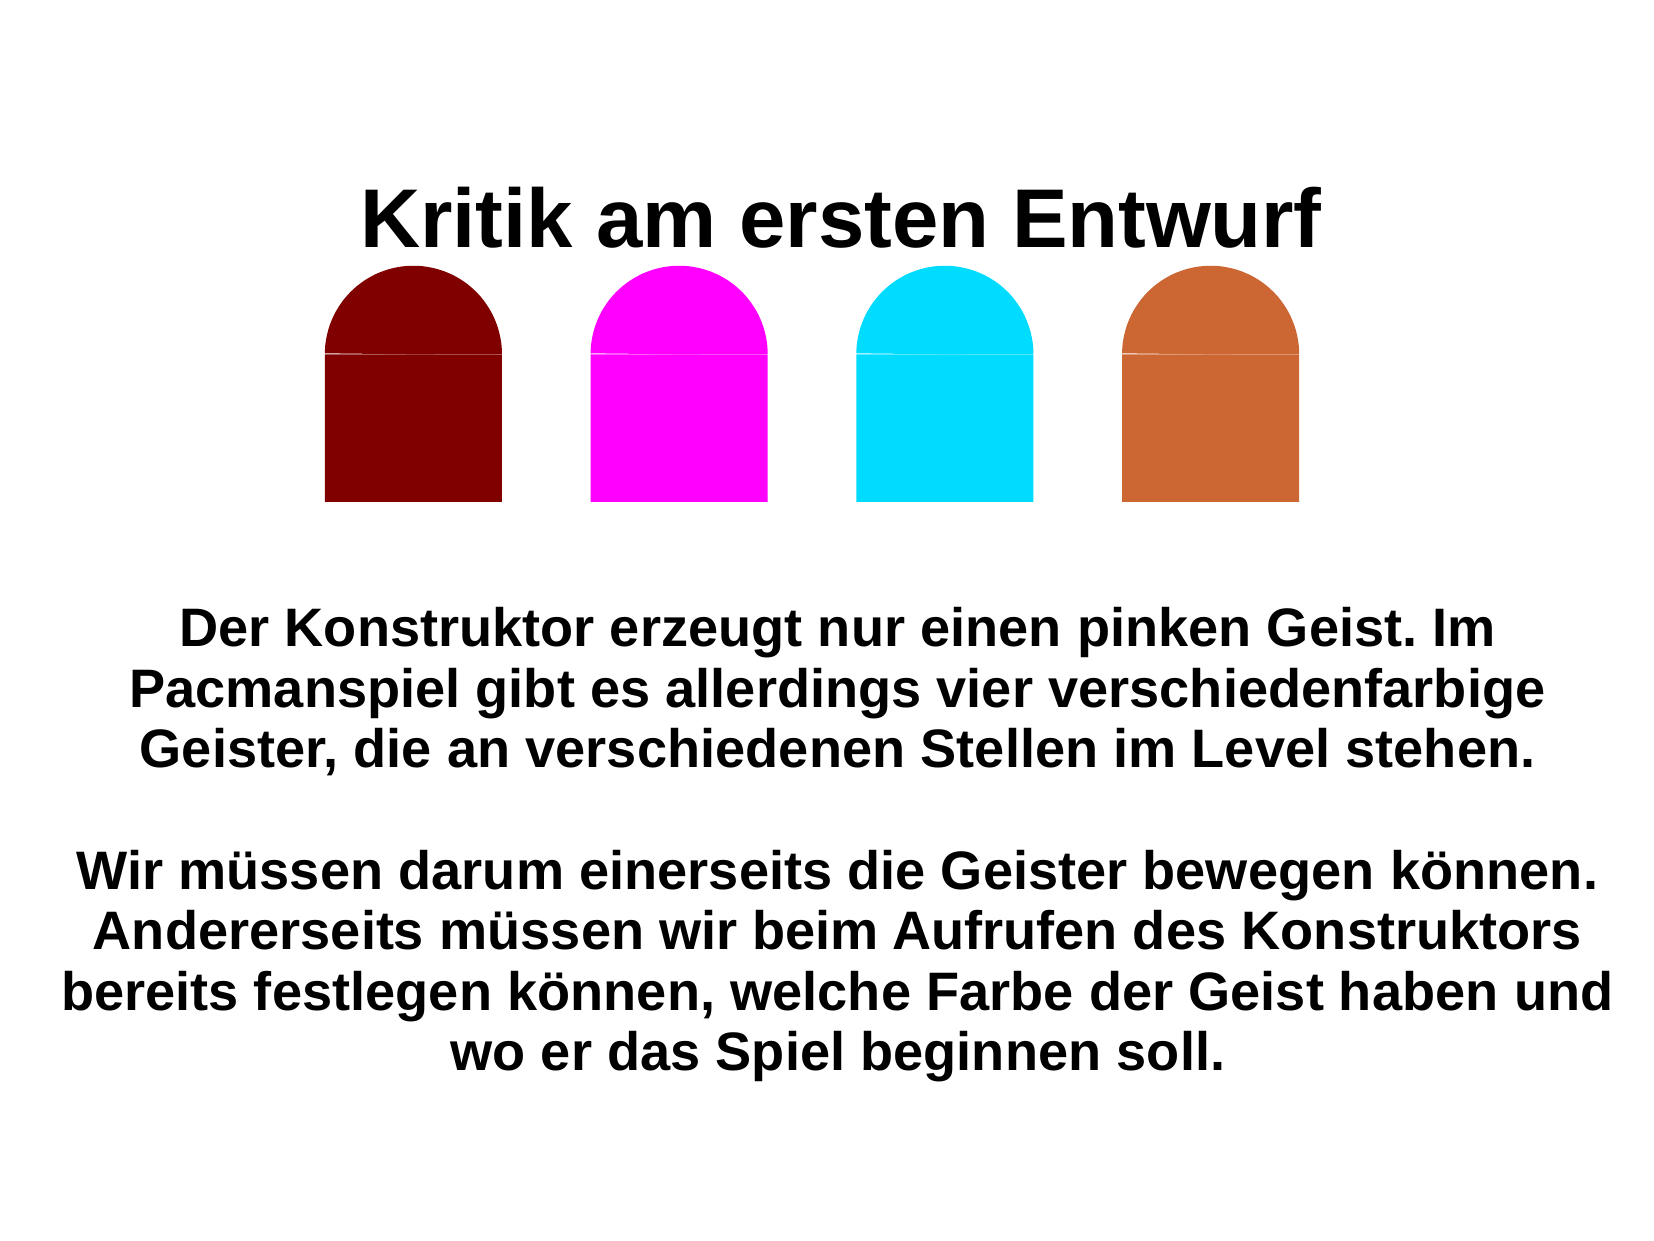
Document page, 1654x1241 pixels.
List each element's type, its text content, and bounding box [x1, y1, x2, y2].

text_box Kritik am ersten Entwurf [88, 118, 1595, 226]
text_box [856, 265, 1034, 502]
text_box [324, 265, 502, 502]
text_box [590, 265, 768, 502]
text_box Der Konstruktor erzeugt nur einen pinken Geist. Im Pacmanspiel gibt es allerdings vier verschiedenfarbige Geister, die an verschiedenen Stellen im Level stehen. Wir müssen darum einerseits die Geister bewegen können. Andererseits müssen wir beim Aufrufen des Konstruktors bereits festlegen können, welche Farbe der Geist haben und wo er das Spiel beginnen soll. [23, 590, 1654, 1102]
text_box [1122, 265, 1300, 502]
